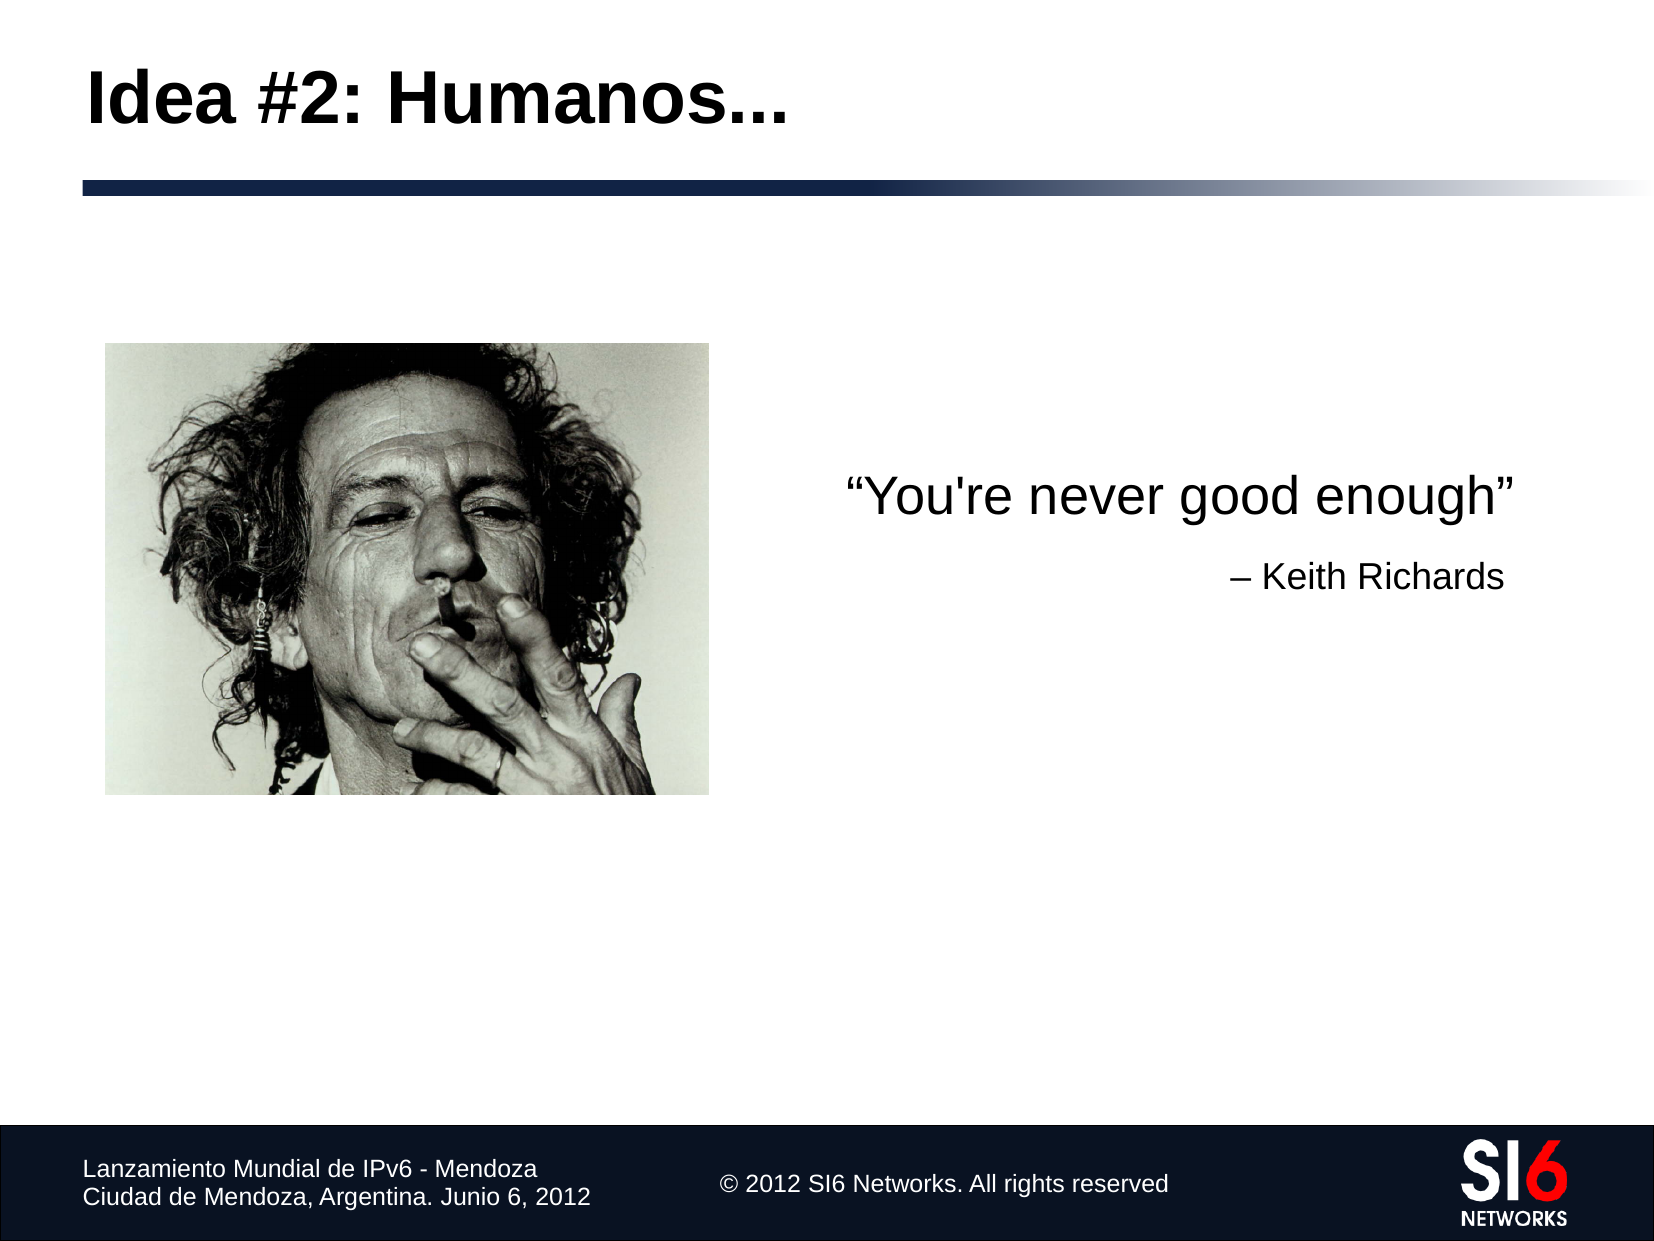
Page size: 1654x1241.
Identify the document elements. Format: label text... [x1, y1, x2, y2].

picture [1461, 1139, 1567, 1226]
list “You're never good enough” – Keith Richards [765, 375, 1526, 752]
picture [105, 343, 709, 796]
title Idea #2: Humanos... [86, 30, 1576, 166]
